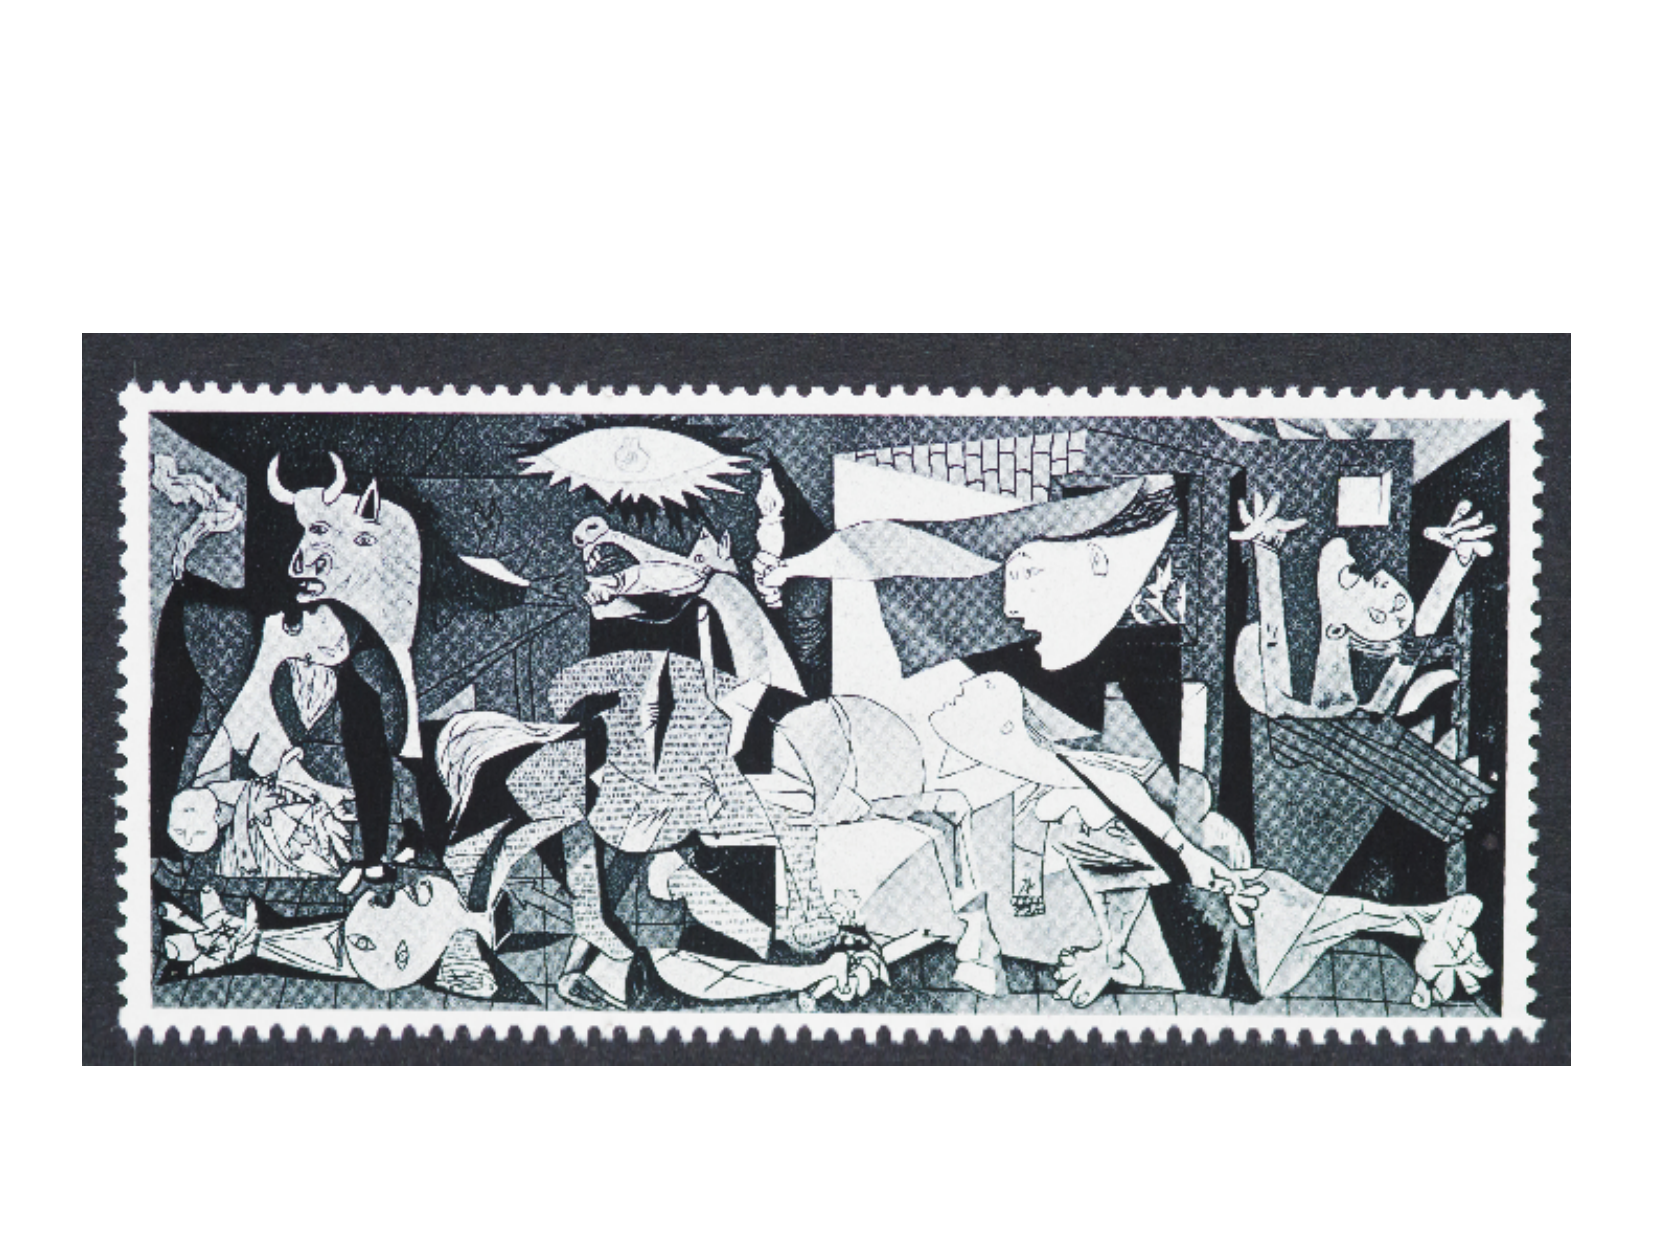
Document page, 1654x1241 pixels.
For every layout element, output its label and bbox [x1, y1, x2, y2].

picture [82, 333, 1571, 1066]
